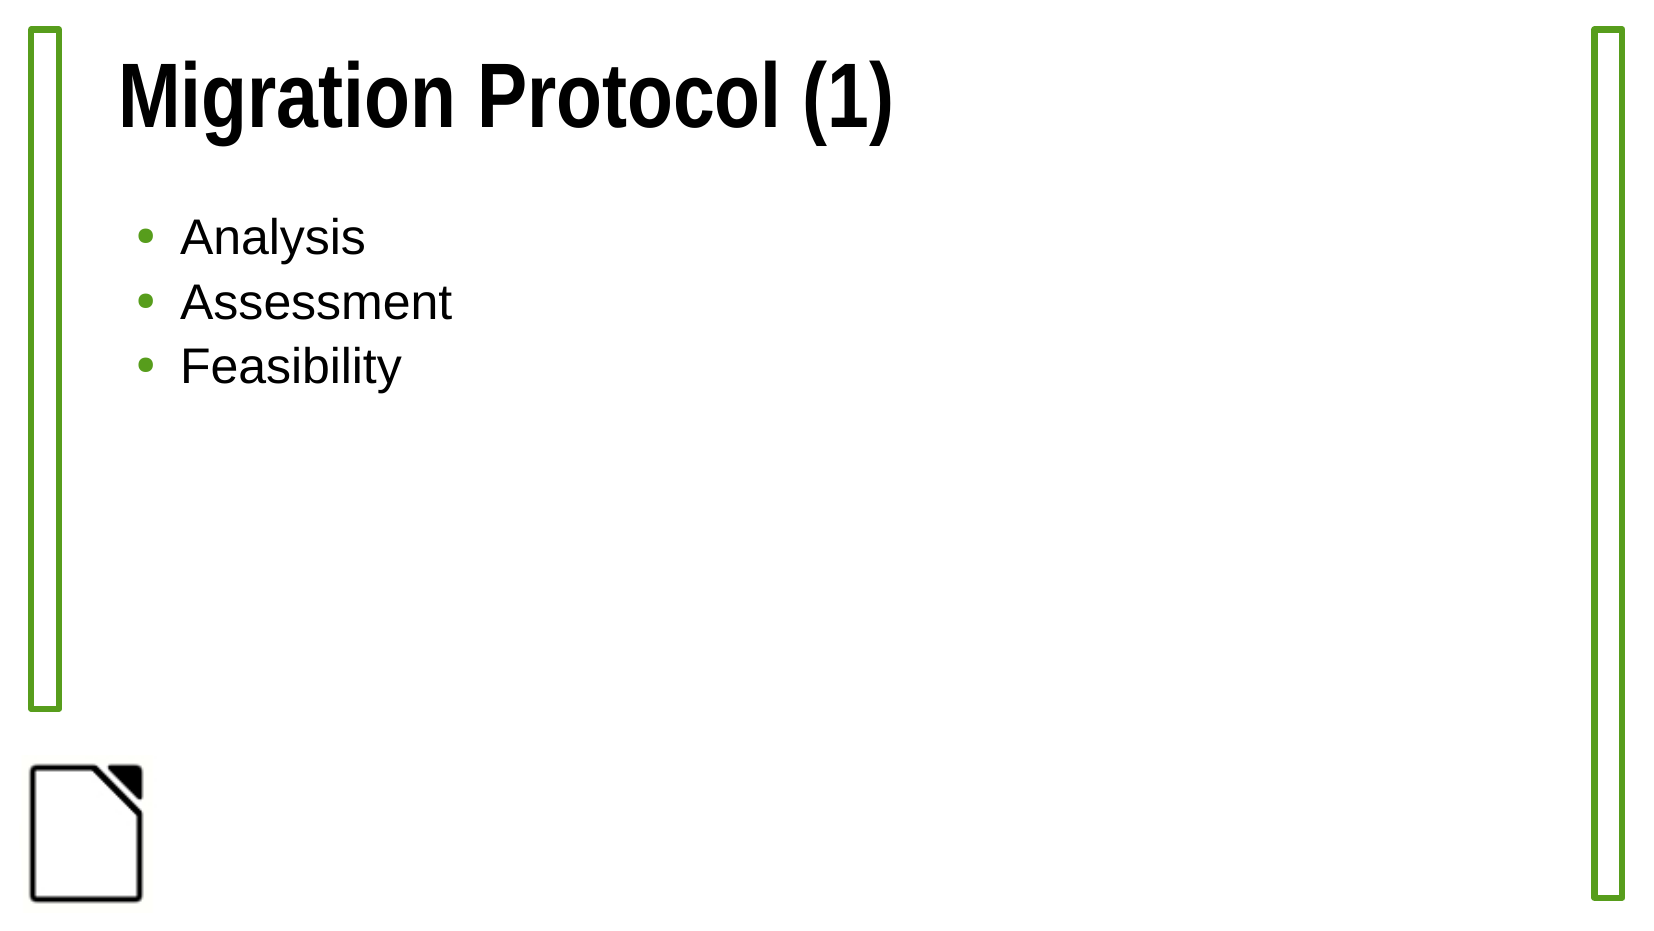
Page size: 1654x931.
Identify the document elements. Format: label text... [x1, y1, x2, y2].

title Migration Protocol (1) [118, 35, 1536, 154]
list Analysis Assessment Feasibility [118, 209, 1536, 830]
picture [9, 755, 166, 913]
